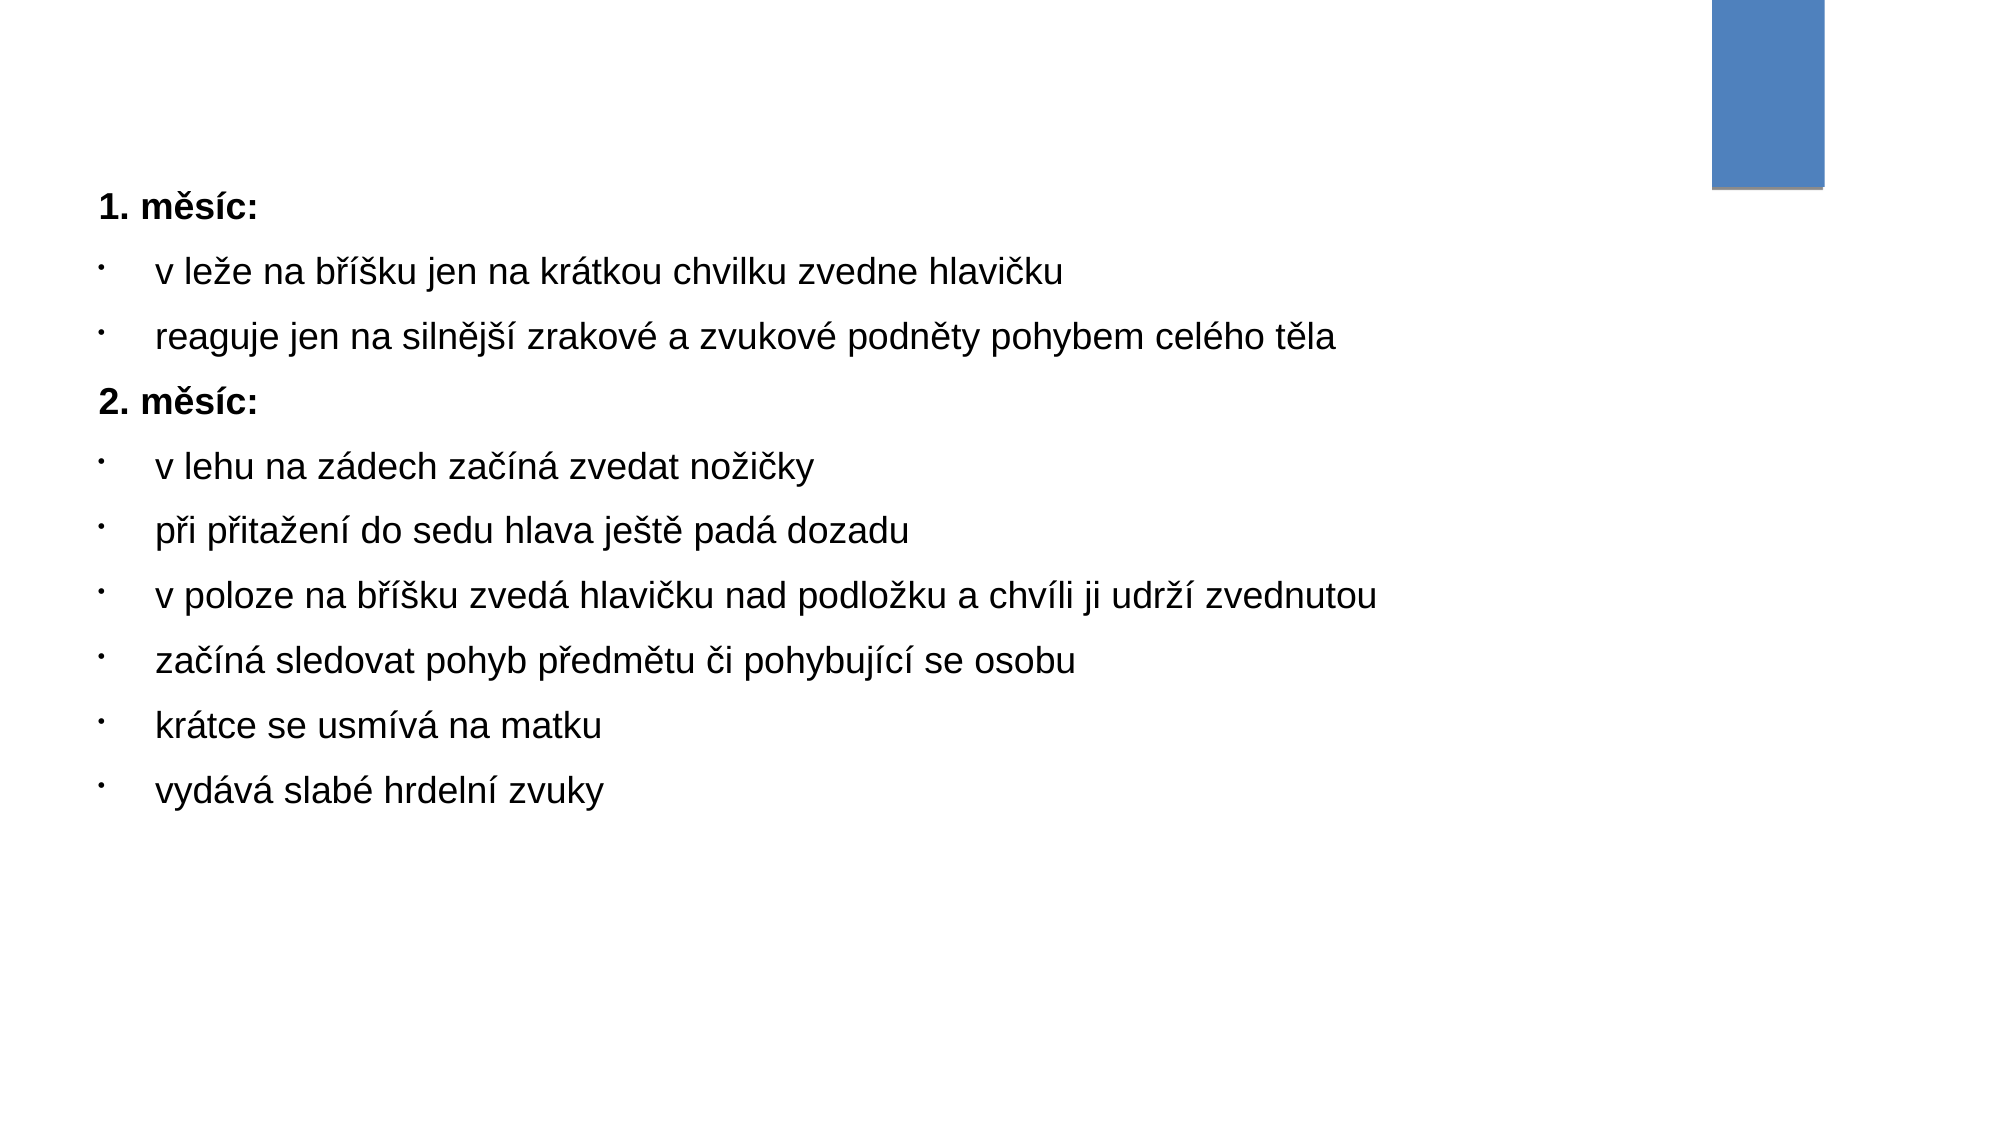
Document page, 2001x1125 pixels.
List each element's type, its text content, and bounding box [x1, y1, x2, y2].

text_box 1. měsíc: v leže na bříšku jen na krátkou chvilku zvedne hlavičku reaguje jen na silnější zrakové a zvukové podněty pohybem celého těla 2. měsíc: v lehu na zádech začíná zvedat nožičky při přitažení do sedu hlava ještě padá dozadu v poloze na bříšku zvedá hlavičku nad podložku a chvíli ji udrží zvednutou začíná sledovat pohyb předmětu či pohybující se osobu krátce se usmívá na matku vydává slabé hrdelní zvuky [83, 171, 1917, 823]
